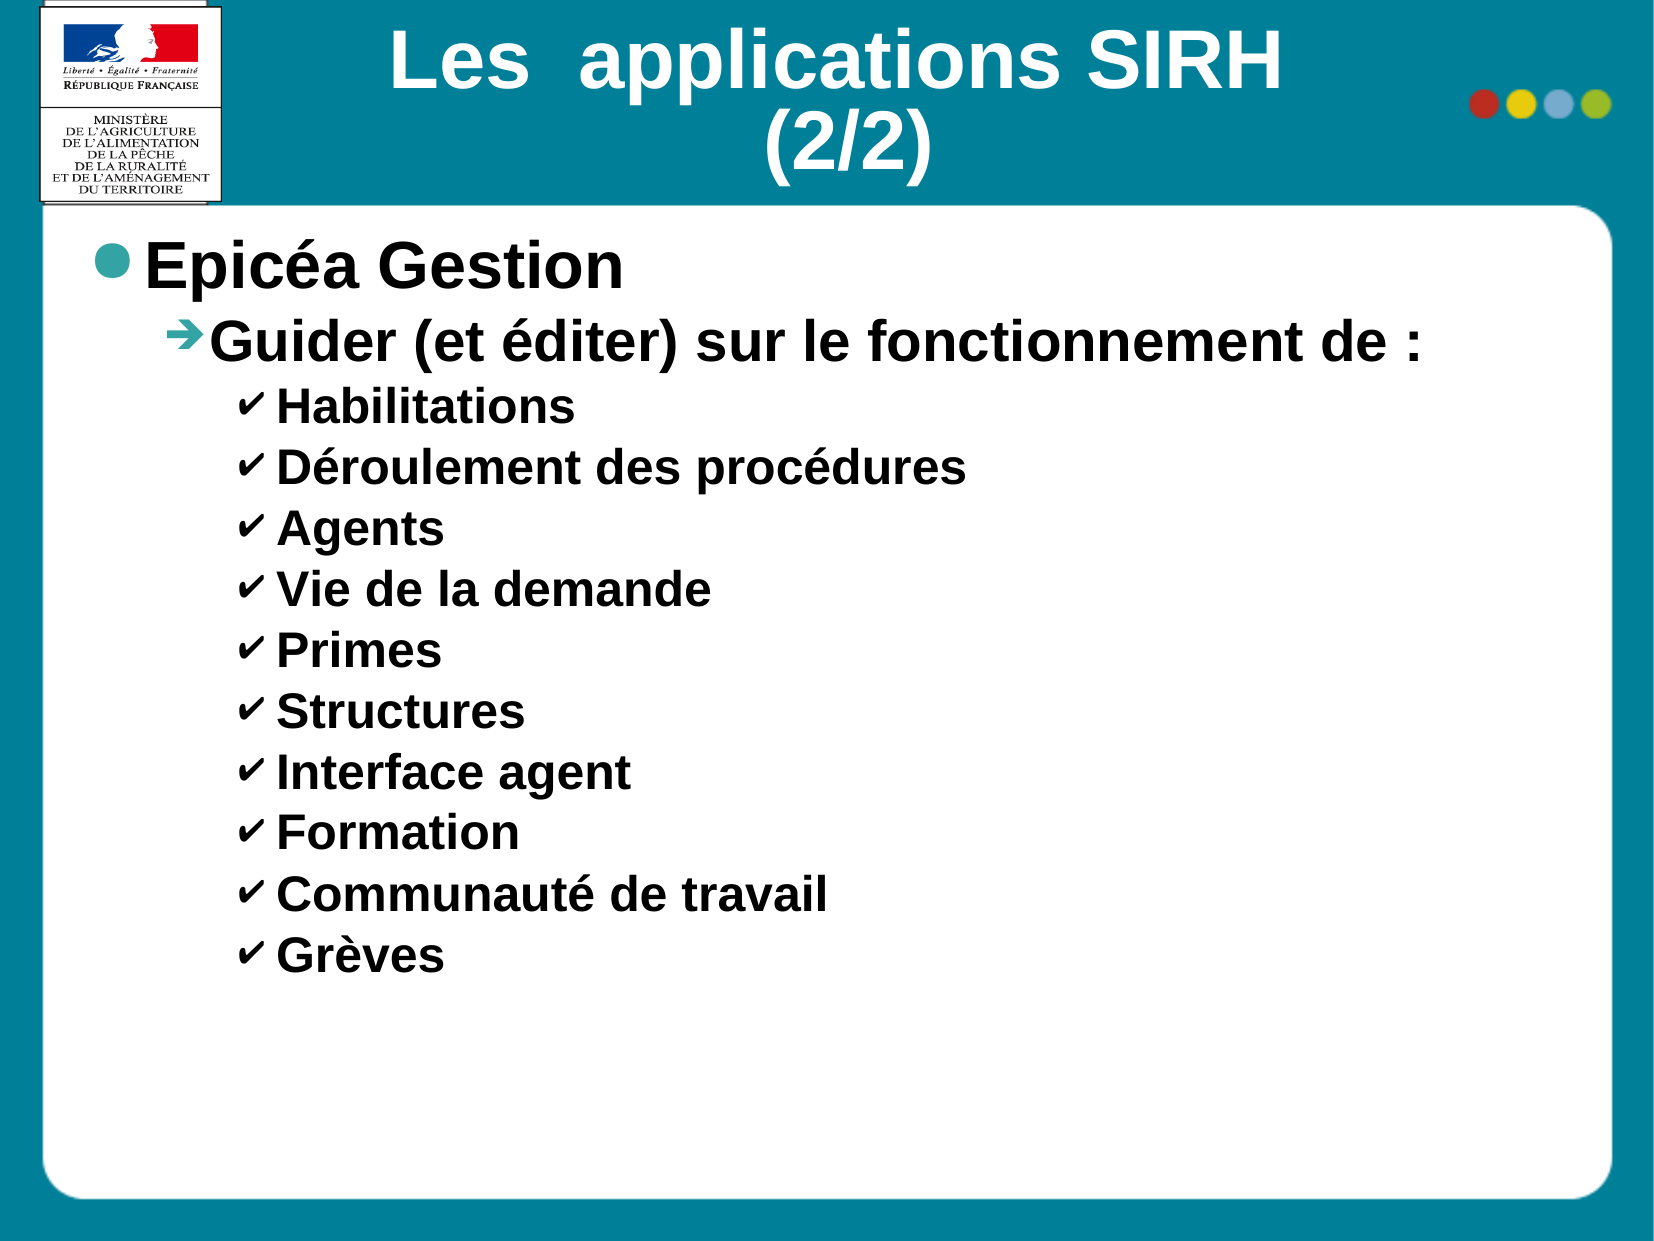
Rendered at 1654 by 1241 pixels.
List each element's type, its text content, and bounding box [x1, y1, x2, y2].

title Les applications SIRH (2/2) [162, 0, 1536, 227]
list Epicéa Gestion Guider (et éditer) sur le fonctionnement de : Habilitations Déroulement des procédures Agents Vie de la demande Primes Structures Interface agent Formation Communauté de travail Grèves [88, 236, 1595, 1118]
picture [0, 0, 1654, 1241]
